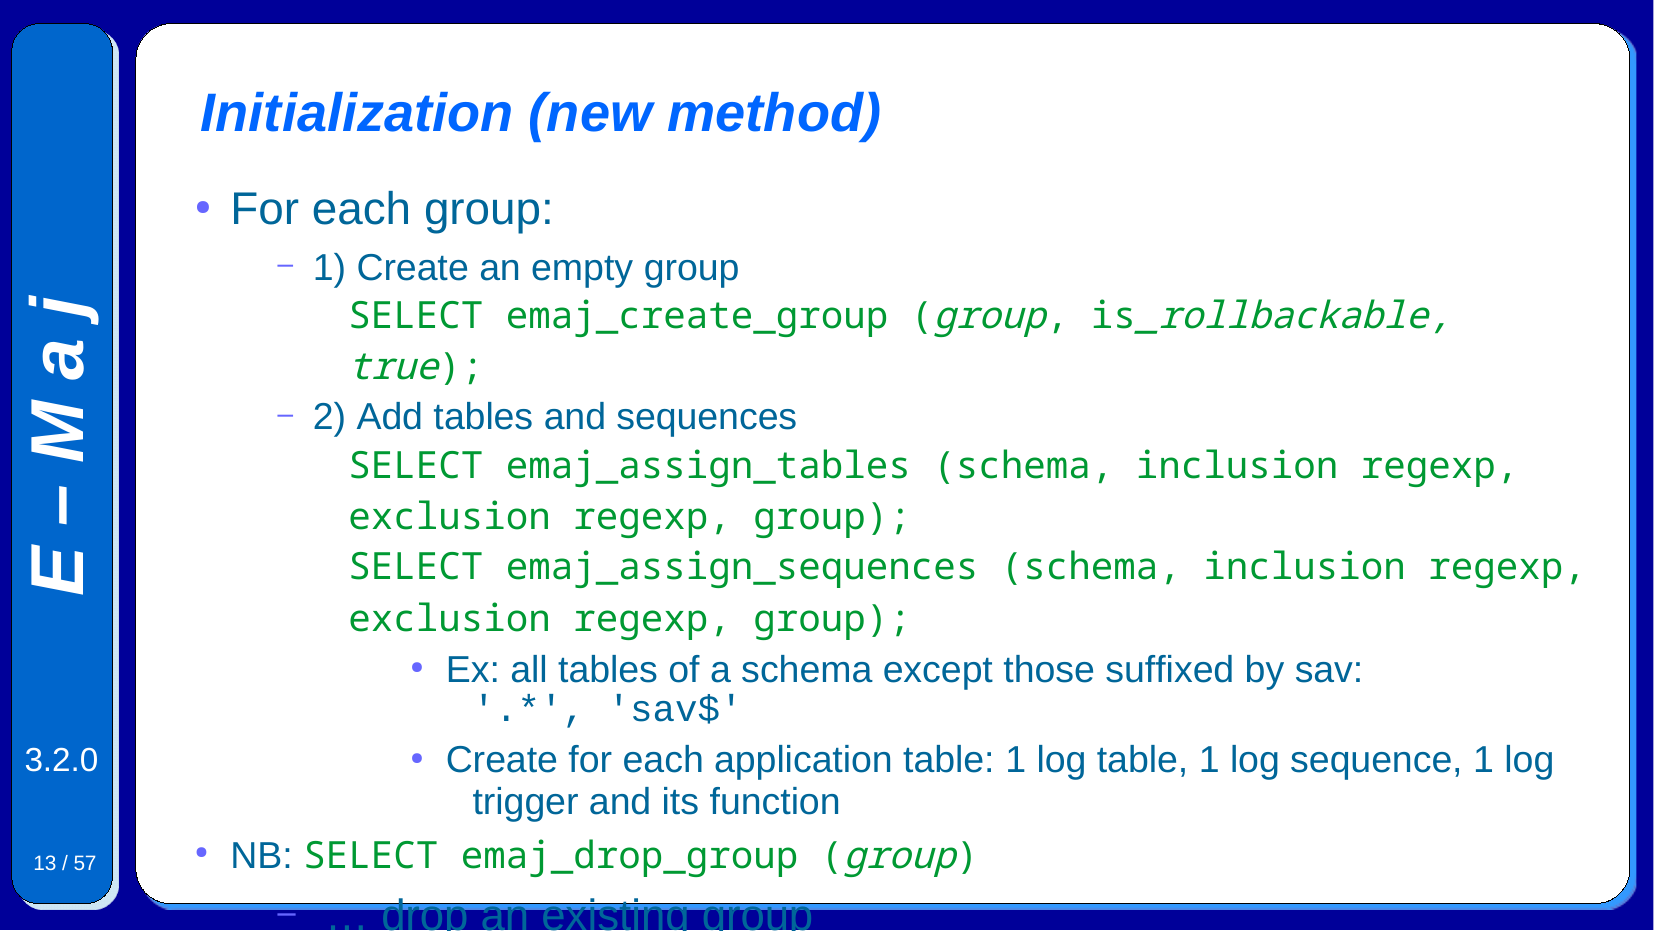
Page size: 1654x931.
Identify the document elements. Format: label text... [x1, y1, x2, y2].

list For each group: 1) Create an empty group SELECT emaj_create_group (group, is_rollbackable, true); 2) Add tables and sequences SELECT emaj_assign_tables (schema, inclusion regexp, exclusion regexp, group); SELECT emaj_assign_sequences (schema, inclusion regexp, exclusion regexp, group); Ex: all tables of a schema except those suffixed by sav: '.*', 'sav$' Create for each application table: 1 log table, 1 log sequence, 1 log trigger and its function NB: SELECT emaj_drop_group (group) … drop an existing group [177, 183, 1587, 888]
title Initialization (new method) [200, 34, 1575, 183]
